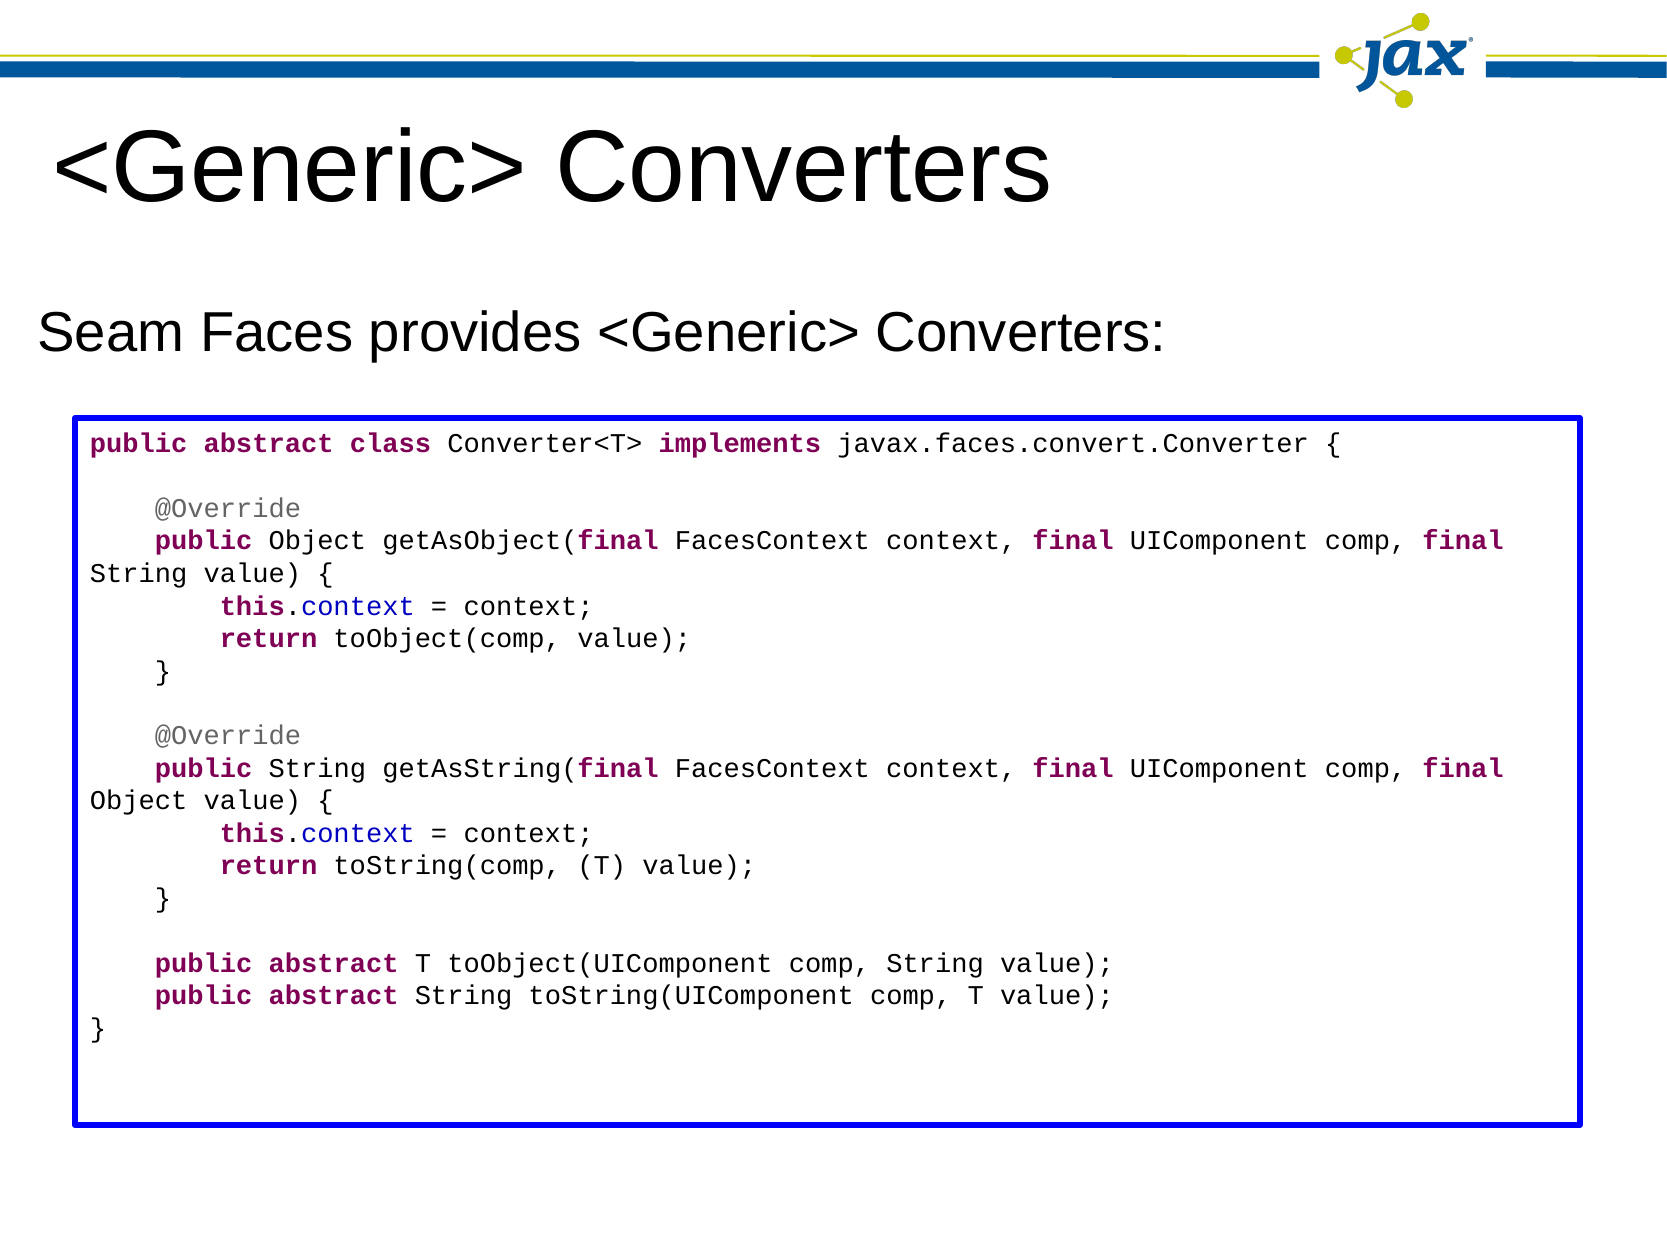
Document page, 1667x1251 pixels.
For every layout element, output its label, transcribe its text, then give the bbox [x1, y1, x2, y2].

text_box public abstract class Converter<T> implements javax.faces.convert.Converter { @Override public Object getAsObject(final FacesContext context, final UIComponent comp, final String value) { this.context = context; return toObject(comp, value); } @Override public String getAsString(final FacesContext context, final UIComponent comp, final Object value) { this.context = context; return toString(comp, (T) value); } public abstract T toObject(UIComponent comp, String value); public abstract String toString(UIComponent comp, T value); } [75, 418, 1580, 1126]
list Seam Faces provides <Generic> Converters: [37, 300, 1613, 1126]
title <Generic> Converters [37, 91, 1651, 230]
picture [1335, 13, 1473, 91]
